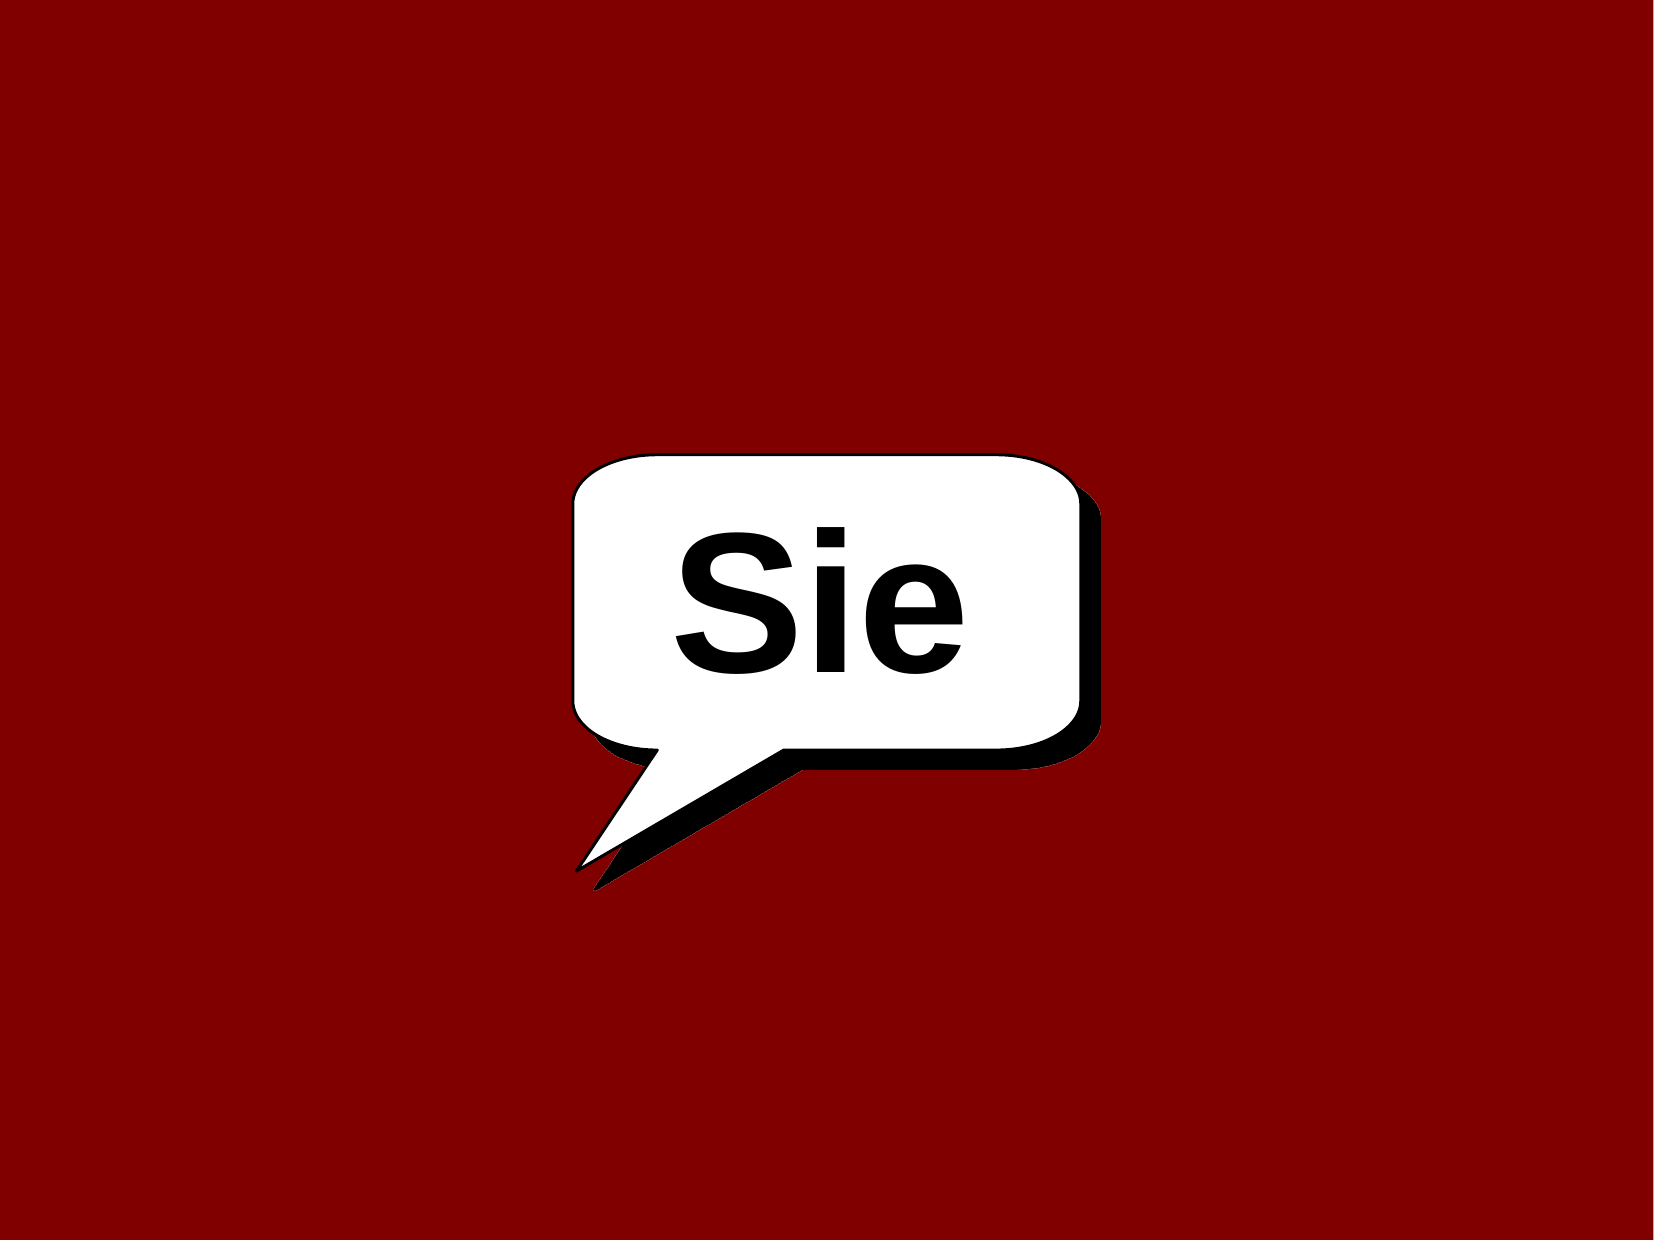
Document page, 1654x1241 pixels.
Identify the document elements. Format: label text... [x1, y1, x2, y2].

text_box [572, 454, 1081, 872]
text_box Sie [655, 484, 1022, 733]
